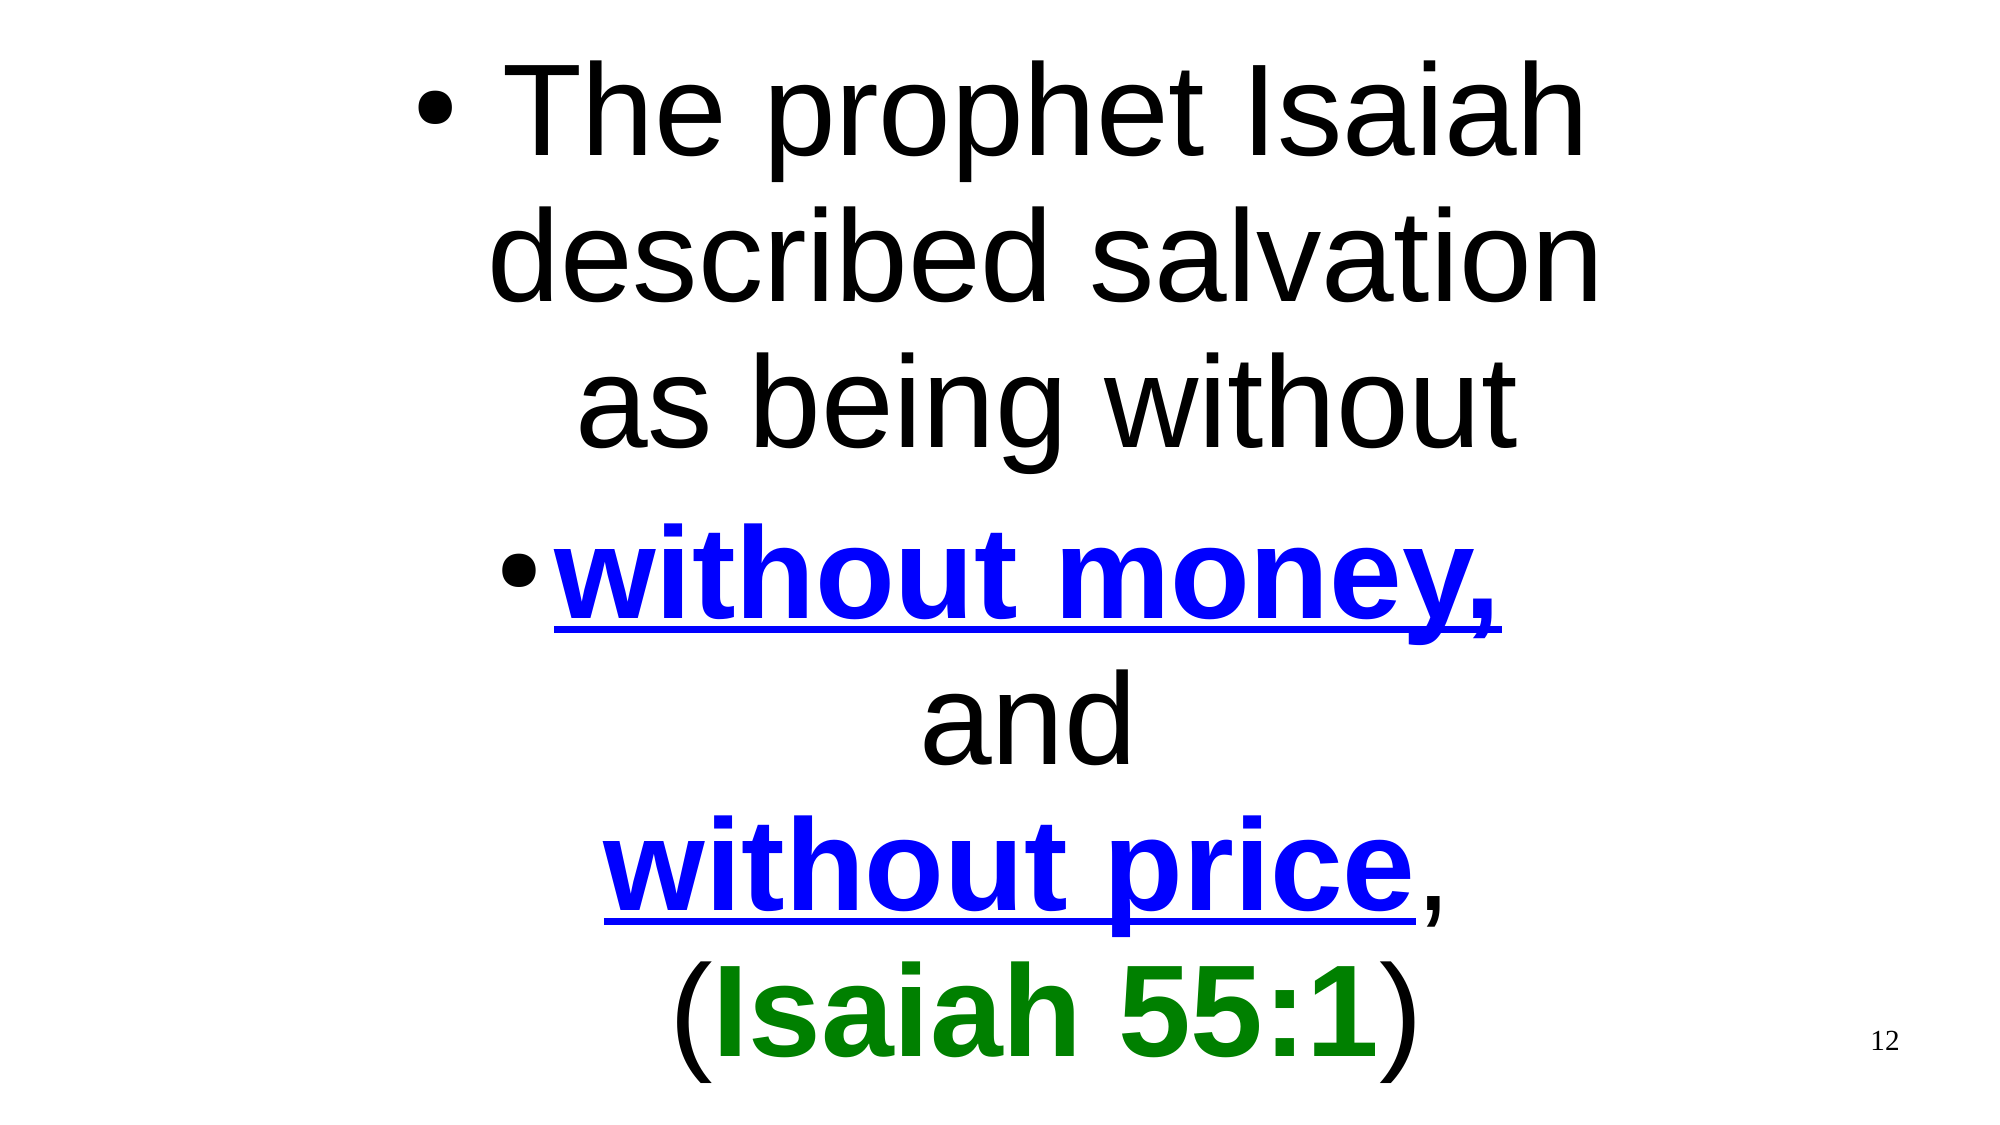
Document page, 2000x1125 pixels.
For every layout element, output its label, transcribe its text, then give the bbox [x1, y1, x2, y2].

list The prophet Isaiah described salvation as being without without money, and without price, (Isaiah 55:1) [37, 37, 1988, 1088]
